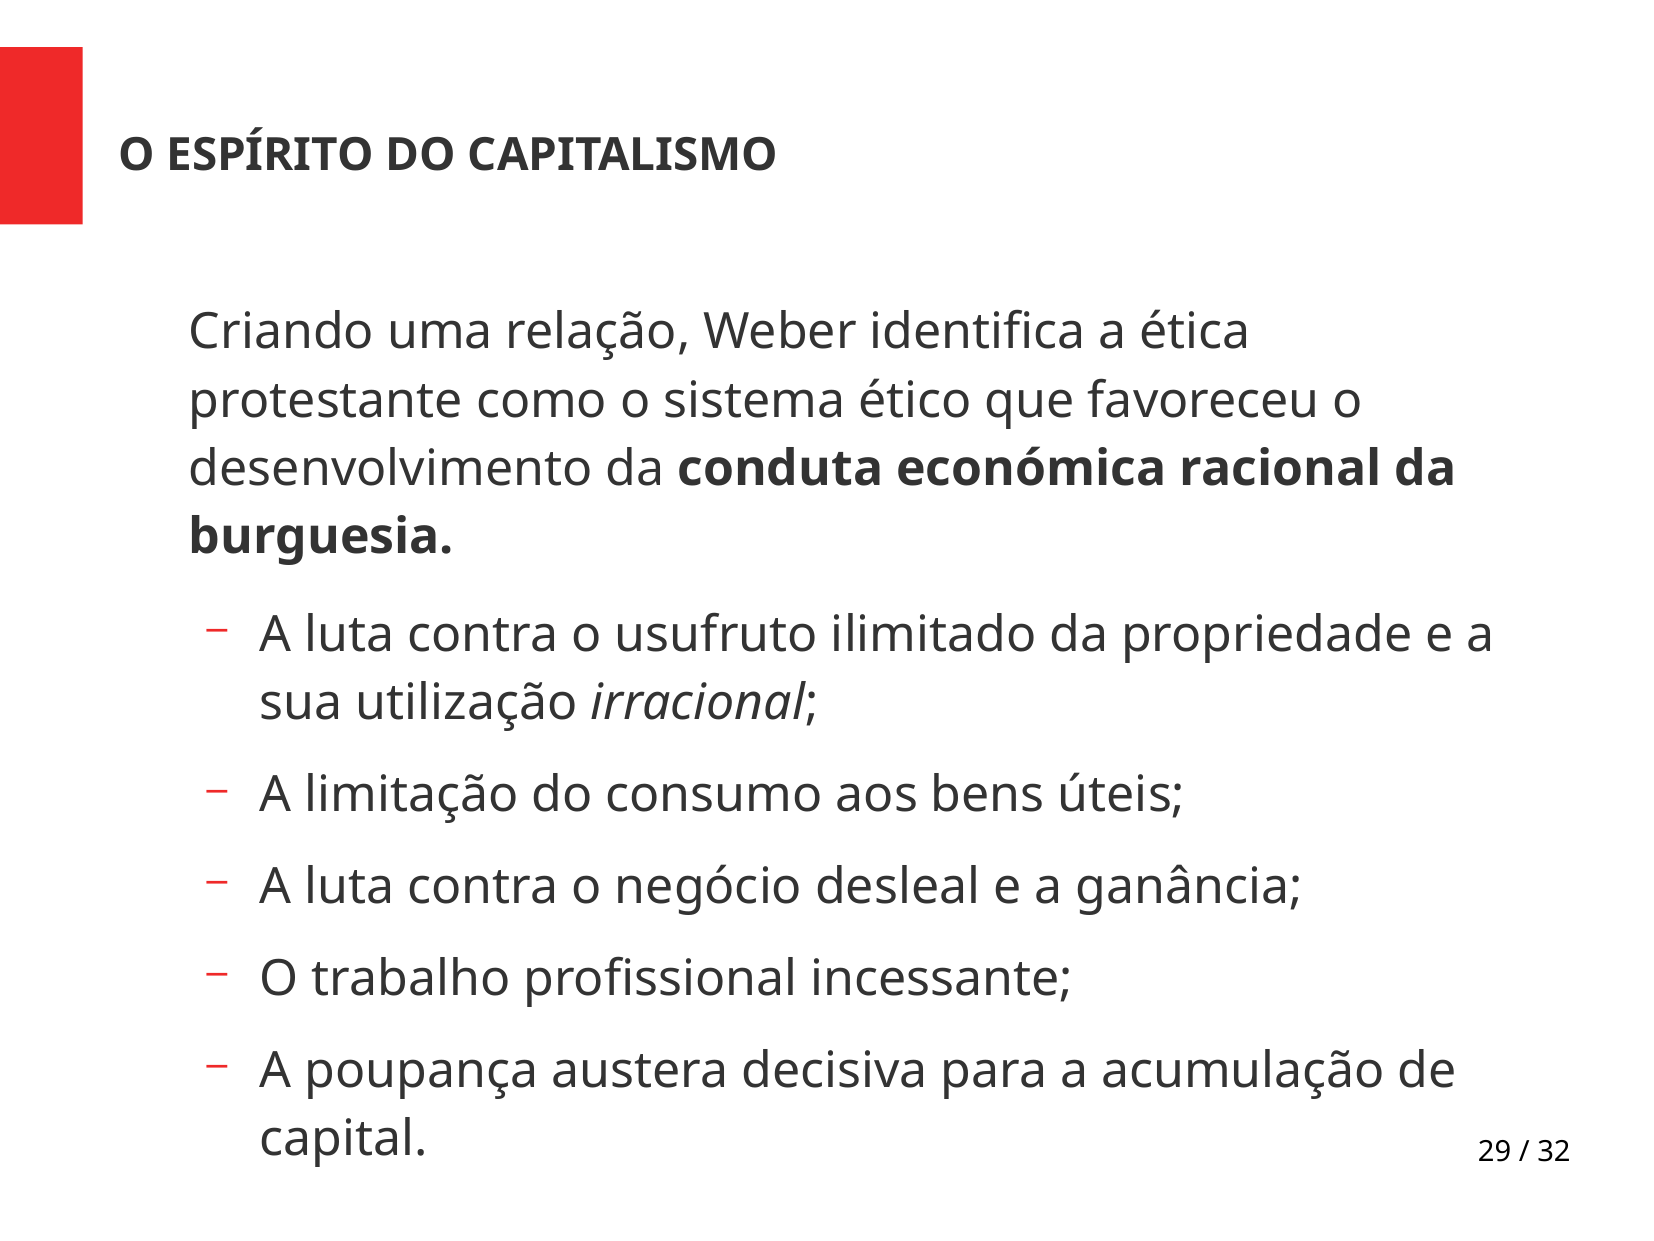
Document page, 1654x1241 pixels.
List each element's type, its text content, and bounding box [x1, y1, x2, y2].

title O ESPÍRITO DO CAPITALISMO [118, 49, 1571, 257]
list Criando uma relação, Weber identifica a ética protestante como o sistema ético que favoreceu o desenvolvimento da conduta económica racional da burguesia. A luta contra o usufruto ilimitado da propriedade e a sua utilização irracional; A limitação do consumo aos bens úteis; A luta contra o negócio desleal e a ganância; O trabalho profissional incessante; A poupança austera decisiva para a acumulação de capital. [118, 295, 1536, 1015]
